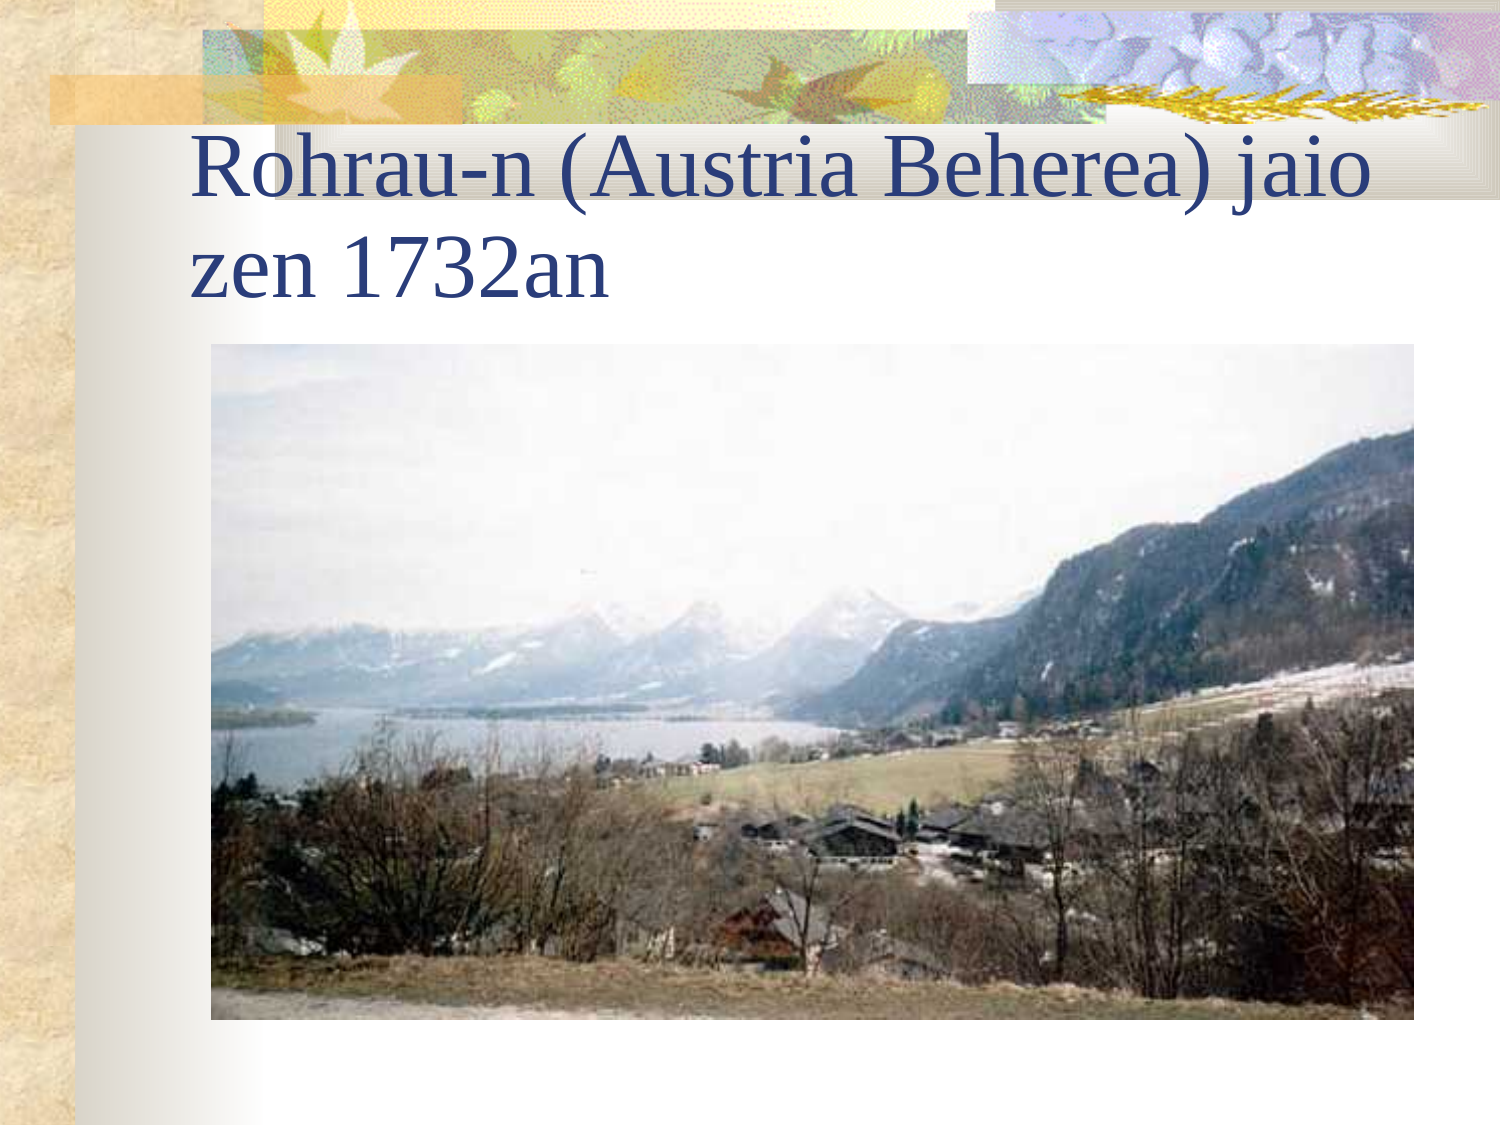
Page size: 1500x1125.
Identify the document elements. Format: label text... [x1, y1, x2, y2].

title Rohrau-n (Austria Beherea) jaio zen 1732an [174, 89, 1450, 325]
chart [211, 344, 1414, 1020]
picture [0, 0, 1500, 1125]
